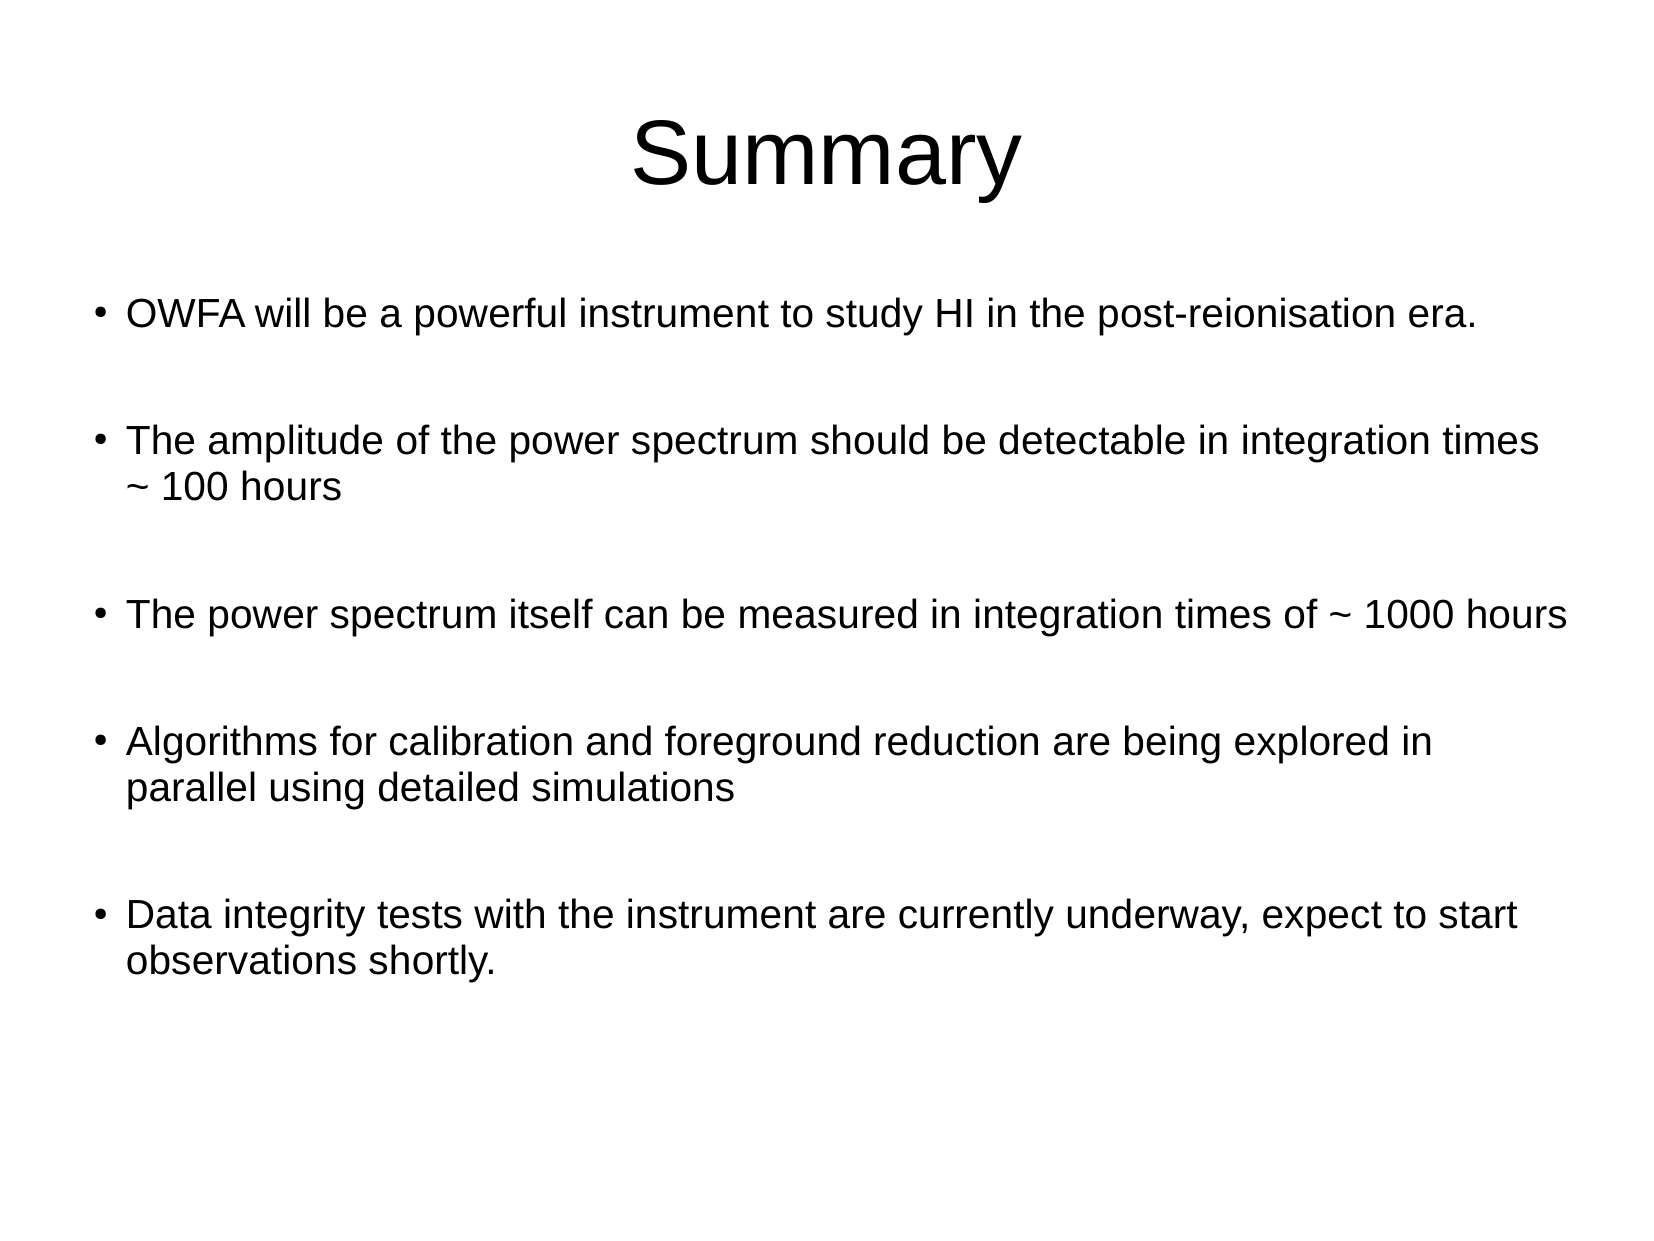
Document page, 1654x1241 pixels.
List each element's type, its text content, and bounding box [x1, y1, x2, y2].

title Summary [82, 49, 1571, 257]
list OWFA will be a powerful instrument to study HI in the post-reionisation era. The amplitude of the power spectrum should be detectable in integration times ~ 100 hours The power spectrum itself can be measured in integration times of ~ 1000 hours Algorithms for calibration and foreground reduction are being explored in parallel using detailed simulations Data integrity tests with the instrument are currently underway, expect to start observations shortly. [82, 290, 1571, 1010]
